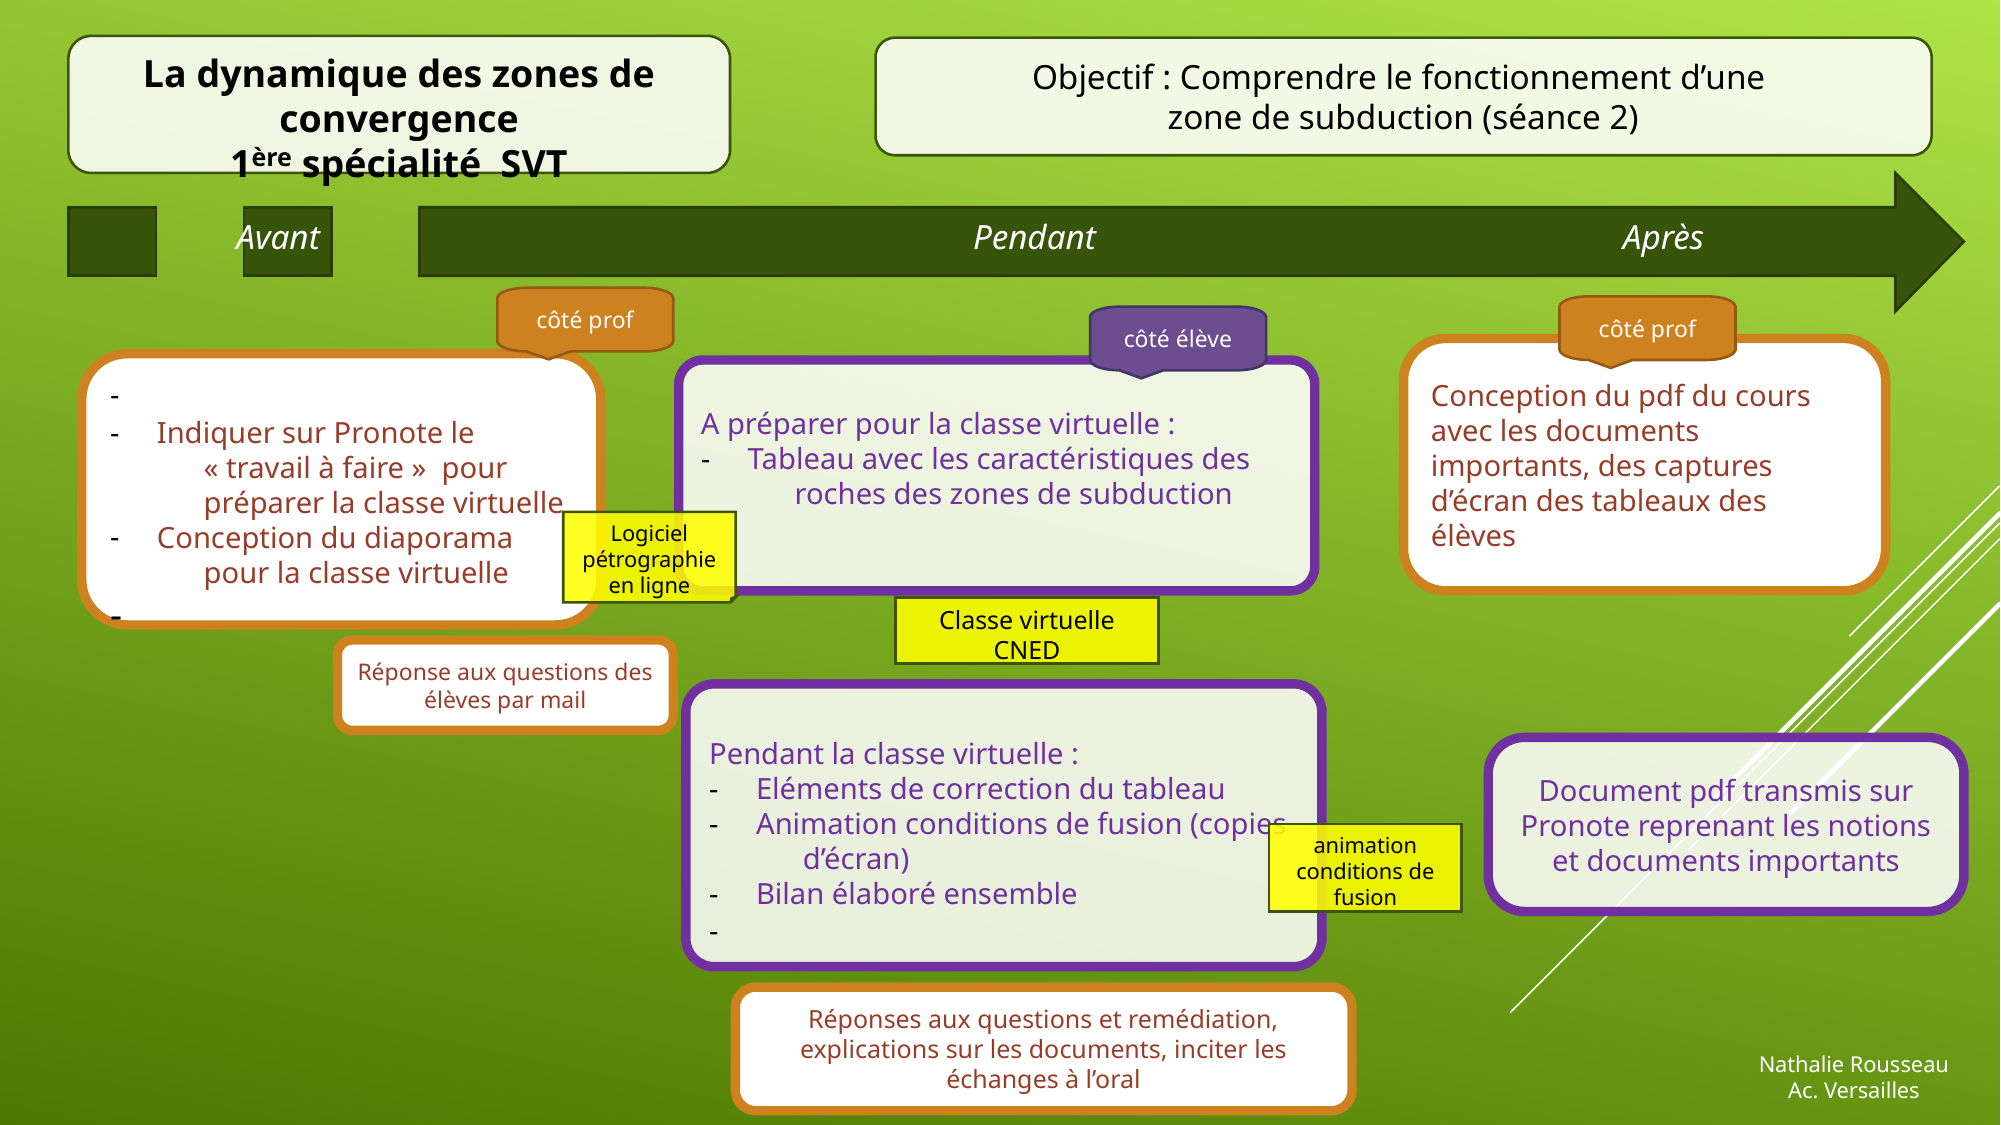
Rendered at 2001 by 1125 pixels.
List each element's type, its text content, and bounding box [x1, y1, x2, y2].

text_box côté prof [497, 287, 674, 360]
text_box A préparer pour la classe virtuelle : Tableau avec les caractéristiques des roches des zones de subduction [678, 360, 1315, 591]
text_box Pendant [958, 208, 1159, 265]
text_box Réponses aux questions et remédiation, explications sur les documents, inciter les échanges à l’oral [735, 987, 1353, 1111]
text_box côté prof [1559, 296, 1736, 368]
text_box Conception du pdf du cours avec les documents importants, des captures d’écran des tableaux des élèves [1403, 338, 1886, 591]
text_box animation conditions de fusion [1269, 823, 1462, 912]
text_box Document pdf transmis sur Pronote reprenant les notions et documents importants [1488, 737, 1964, 912]
text_box La dynamique des zones de convergence 1ère spécialité SVT [68, 35, 731, 173]
text_box Réponse aux questions des élèves par mail [337, 639, 674, 731]
text_box [243, 265, 332, 276]
text_box côté élève [1090, 306, 1267, 379]
text_box Après [1608, 208, 1742, 265]
text_box Objectif : Comprendre le fonctionnement d’une zone de subduction (séance 2) [875, 37, 1932, 156]
text_box Pendant la classe virtuelle : Eléments de correction du tableau Animation conditions de fusion (copies d’écran) Bilan élaboré ensemble [685, 683, 1322, 967]
text_box Indiquer sur Pronote le « travail à faire » pour préparer la classe virtuelle Conception du diaporama pour la classe virtuelle [81, 353, 601, 625]
text_box Classe virtuelle CNED [895, 597, 1159, 664]
text_box [68, 207, 157, 276]
text_box Avant [221, 208, 465, 265]
text_box Nathalie Rousseau Ac. Versailles [1714, 1043, 1994, 1112]
text_box [419, 173, 1964, 312]
text_box Logiciel pétrographie en ligne [563, 511, 736, 603]
